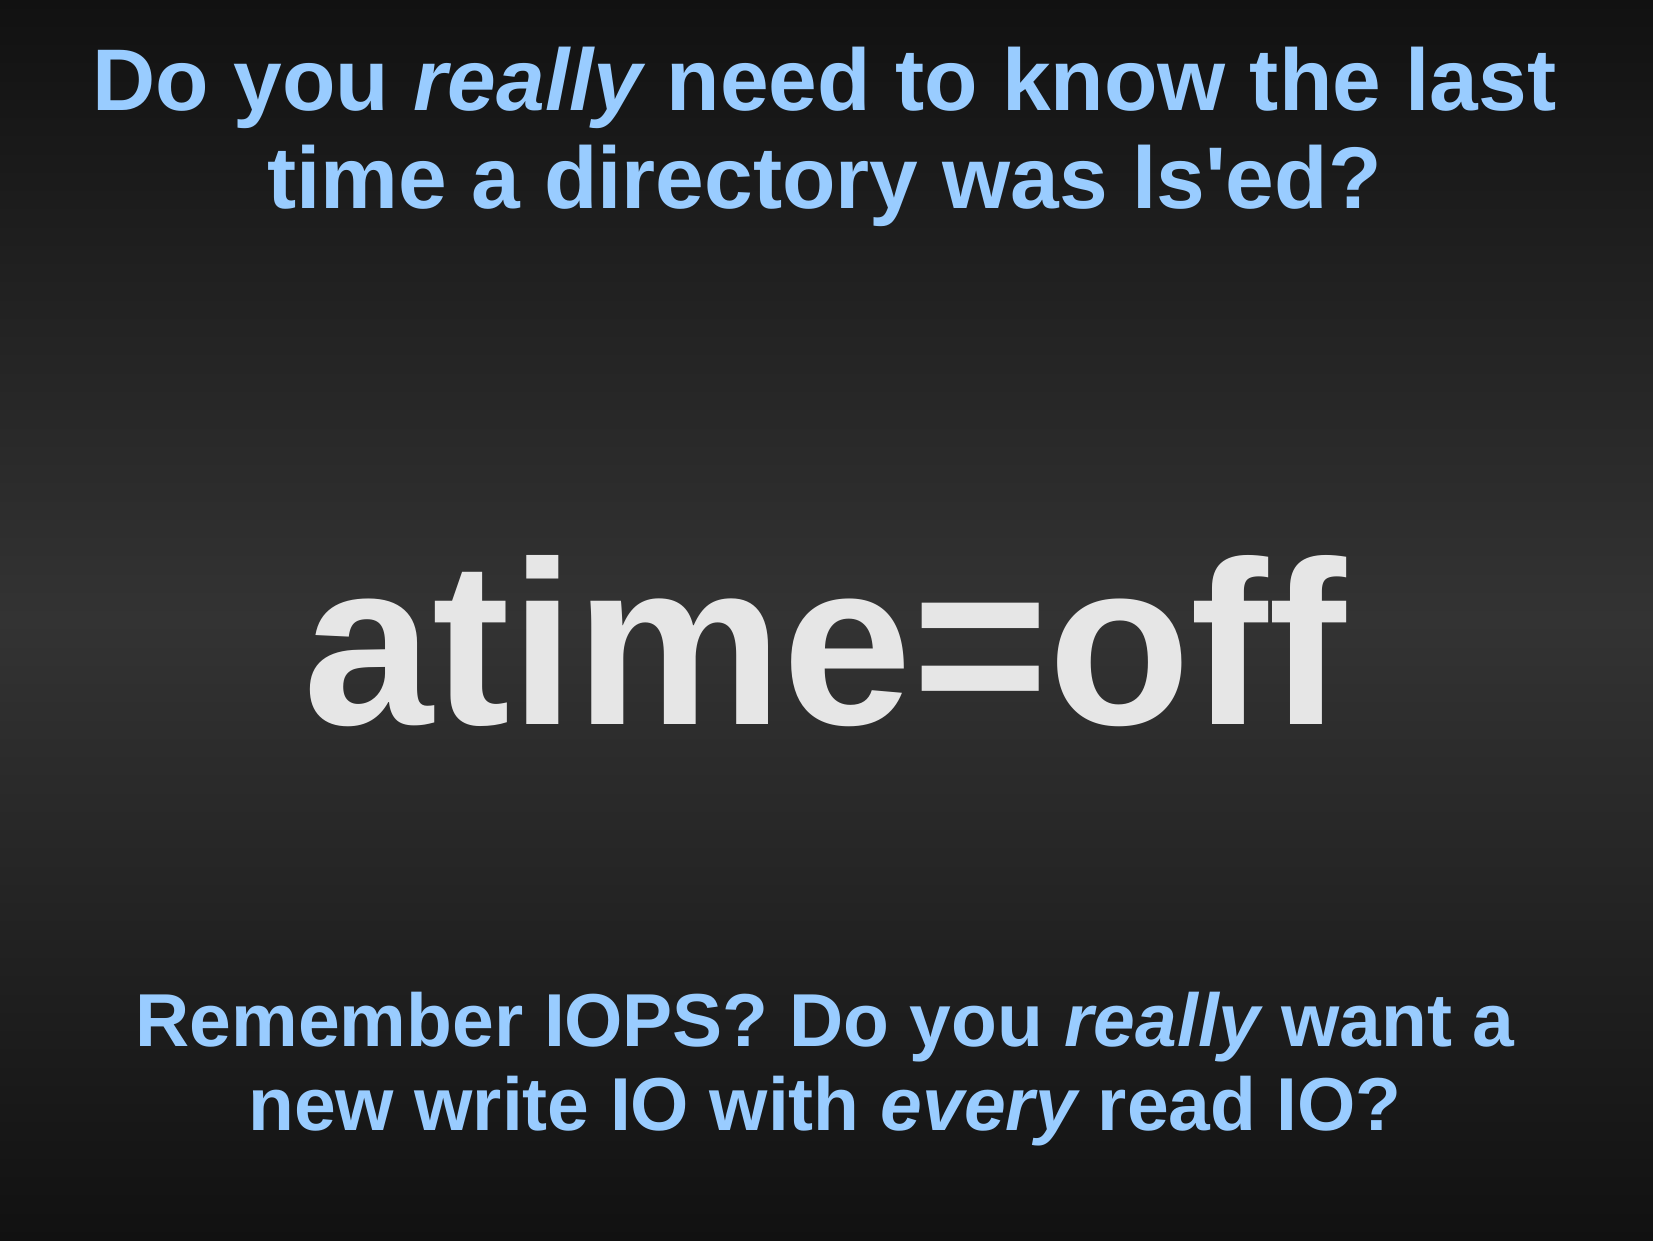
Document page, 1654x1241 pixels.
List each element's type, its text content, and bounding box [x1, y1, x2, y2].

title Do you really need to know the last time a directory was ls'ed? [0, 2, 1651, 256]
title atime=off Remember IOPS? Do you really want a new write IO with every read IO? [0, 270, 1651, 1241]
